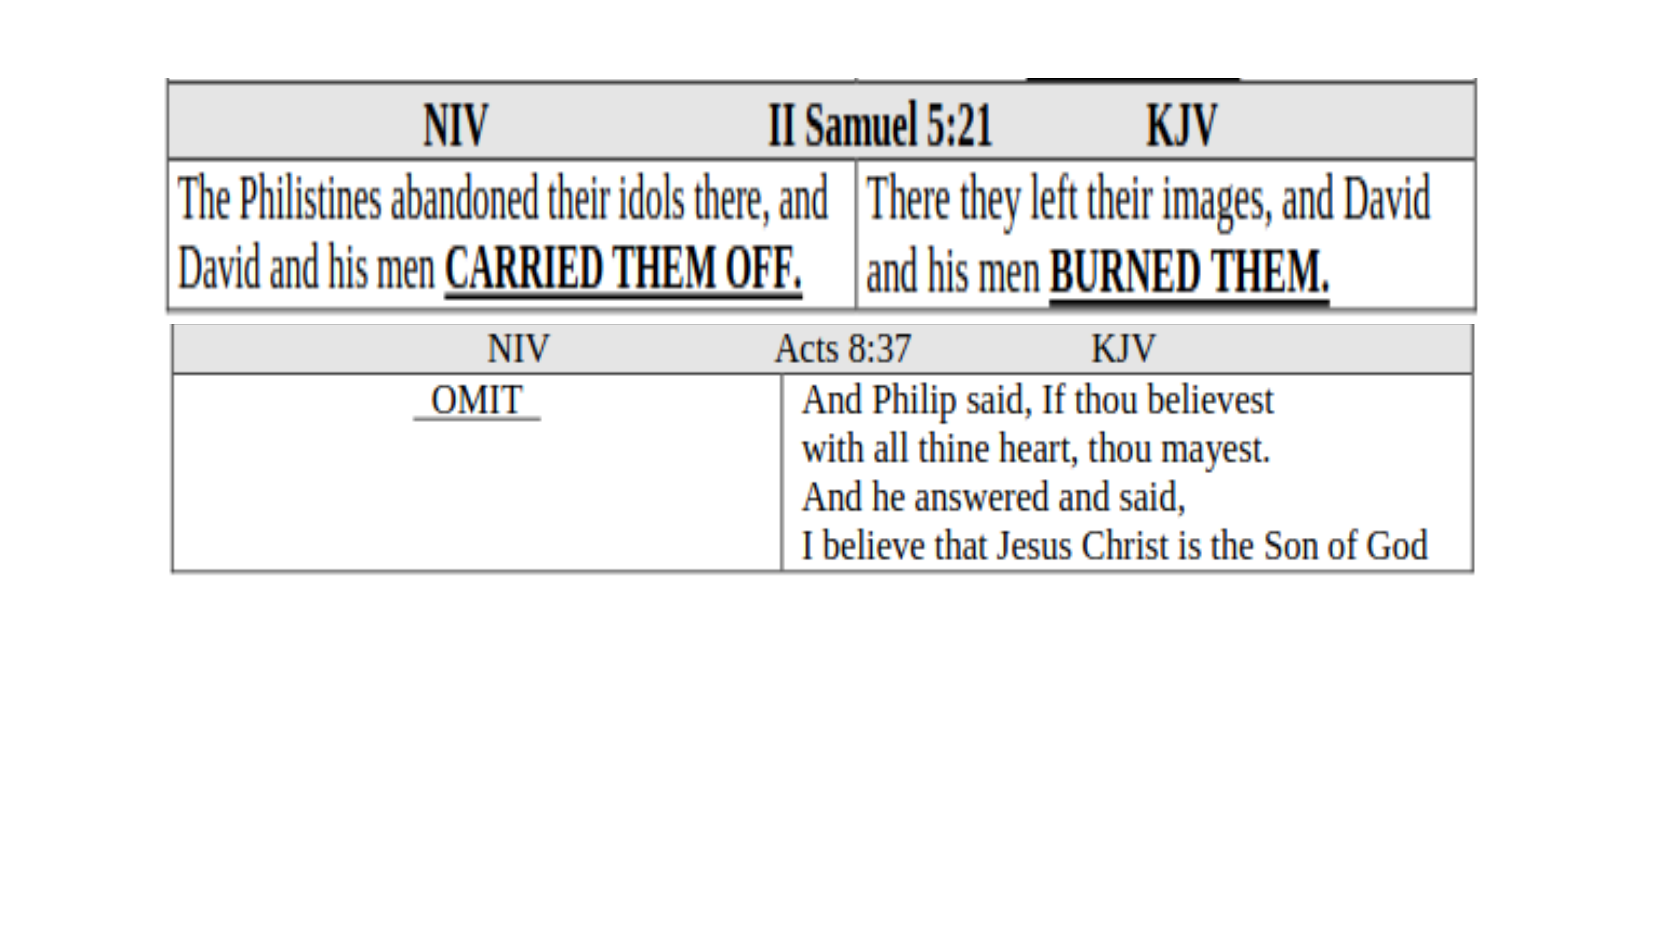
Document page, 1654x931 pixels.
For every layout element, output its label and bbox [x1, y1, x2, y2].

picture [161, 78, 1482, 578]
